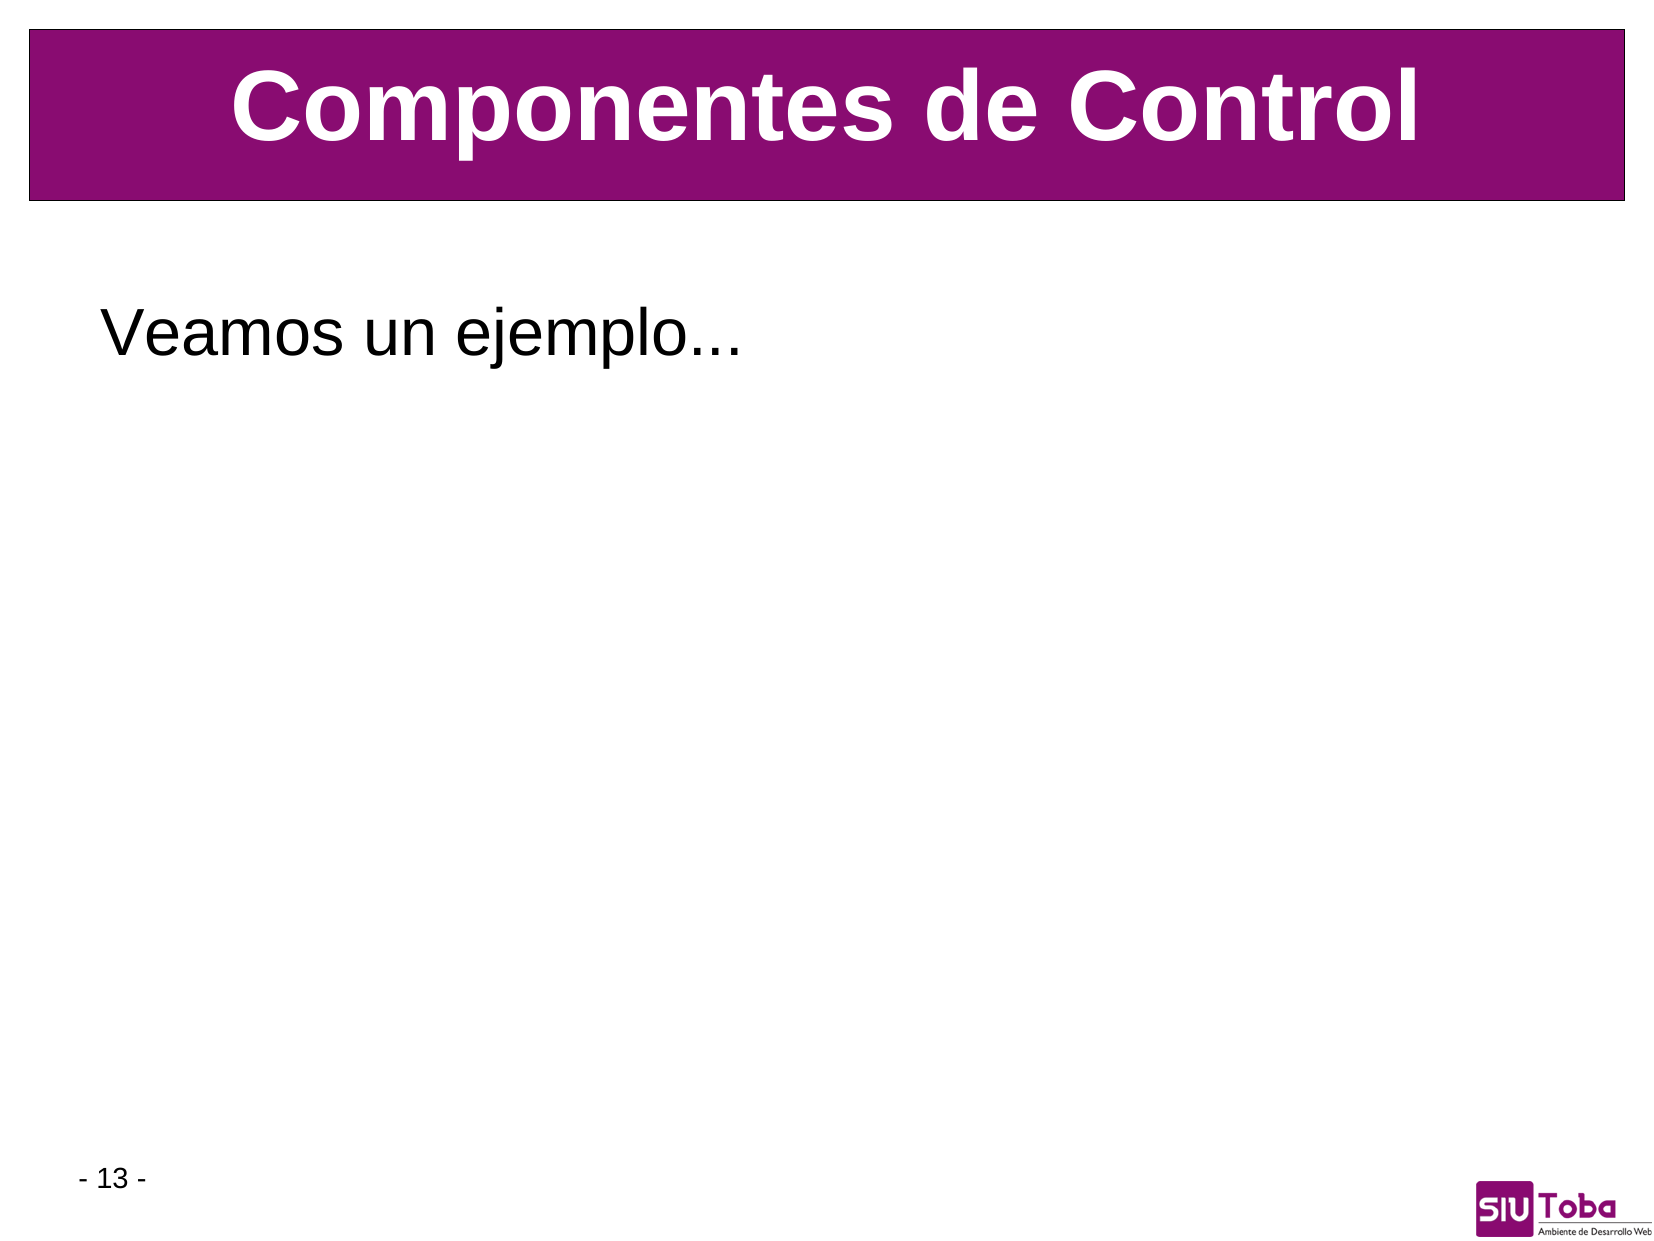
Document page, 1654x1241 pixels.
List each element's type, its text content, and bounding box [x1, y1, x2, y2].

list Veamos un ejemplo... [82, 295, 1565, 1109]
title Componentes de Control [59, 47, 1595, 166]
picture [1476, 1181, 1652, 1237]
